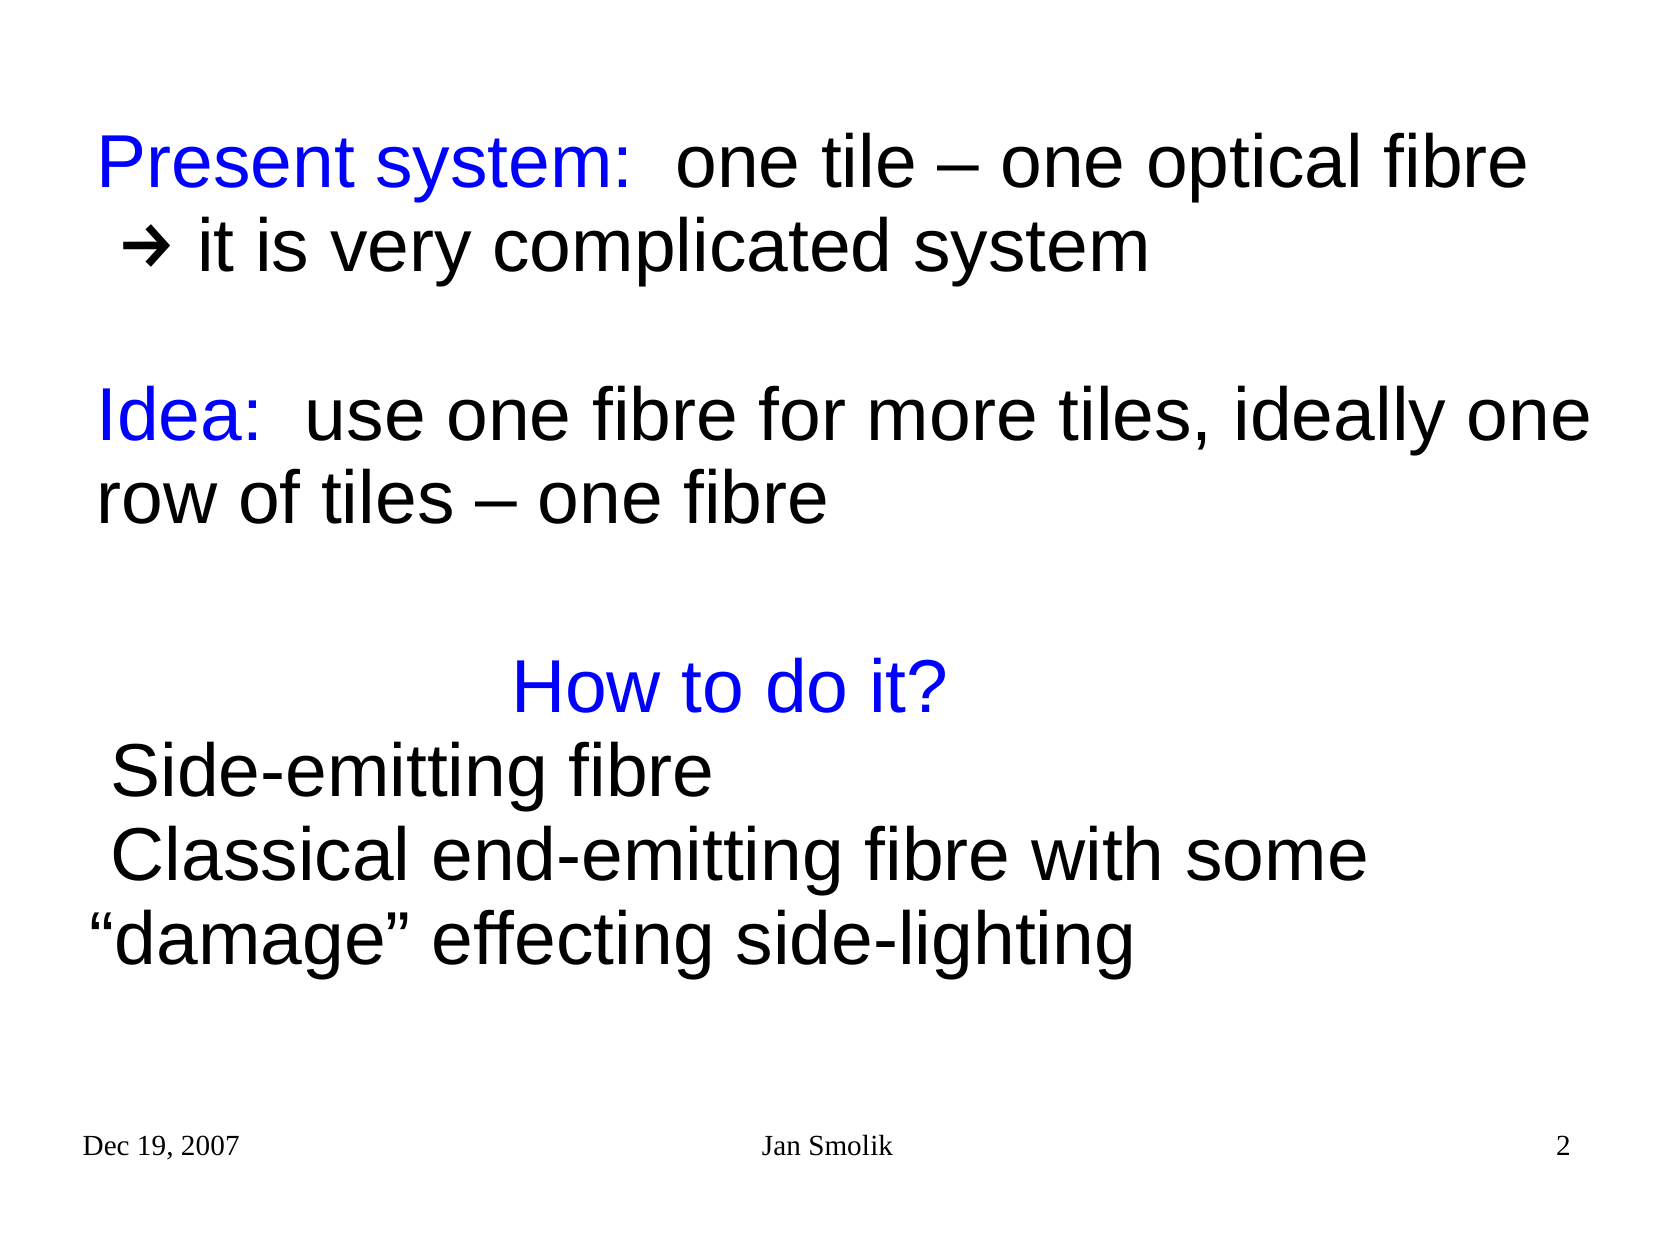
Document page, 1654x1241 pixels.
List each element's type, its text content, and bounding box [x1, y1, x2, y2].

text_box How to do it? Side-emitting fibre Classical end-emitting fibre with some “damage” effecting side-lighting [75, 637, 1613, 1051]
text_box Present system: one tile – one optical fibre → it is very complicated system Idea: use one fibre for more tiles, ideally one row of tiles – one fibre [81, 112, 1613, 548]
